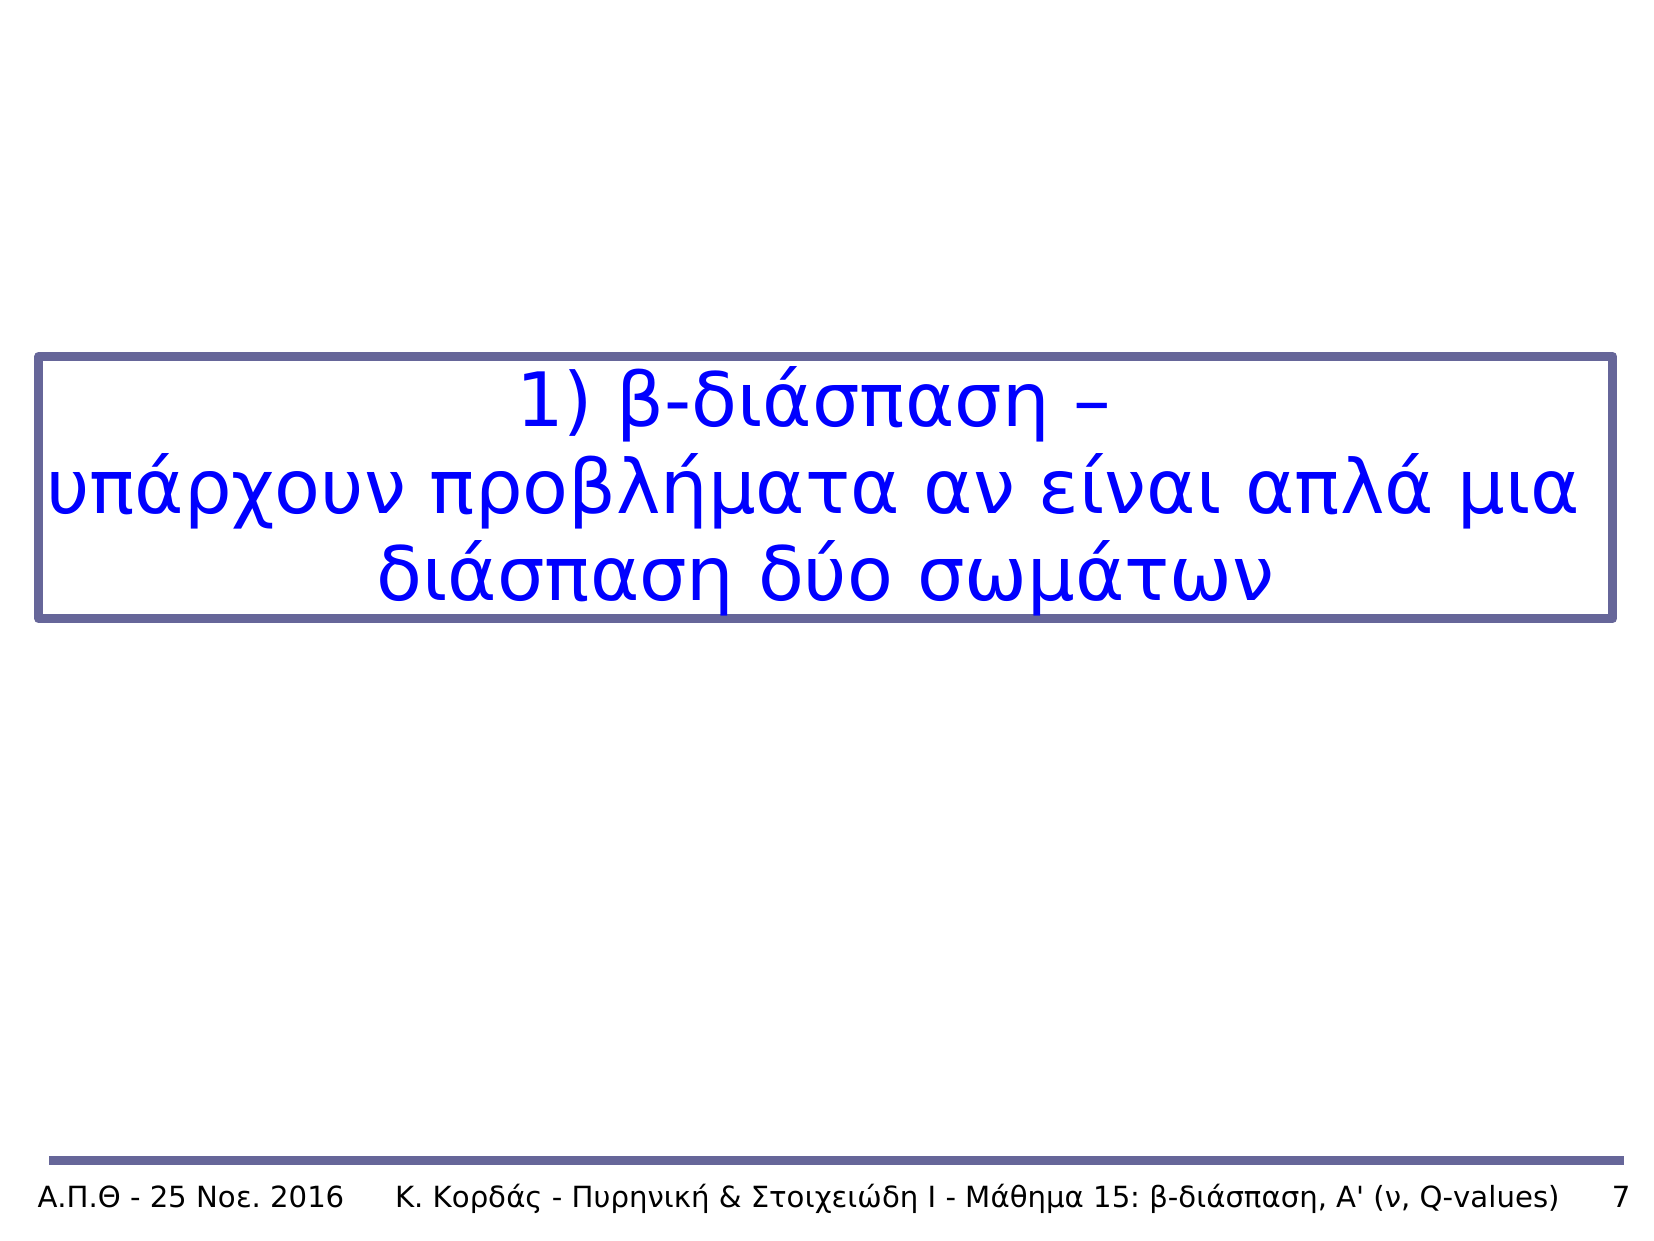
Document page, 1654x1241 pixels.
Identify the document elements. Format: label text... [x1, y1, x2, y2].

title 1) β-διάσπαση – υπάρχουν προβλήματα αν είναι απλά μια διάσπαση δύο σωμάτων [38, 356, 1613, 619]
